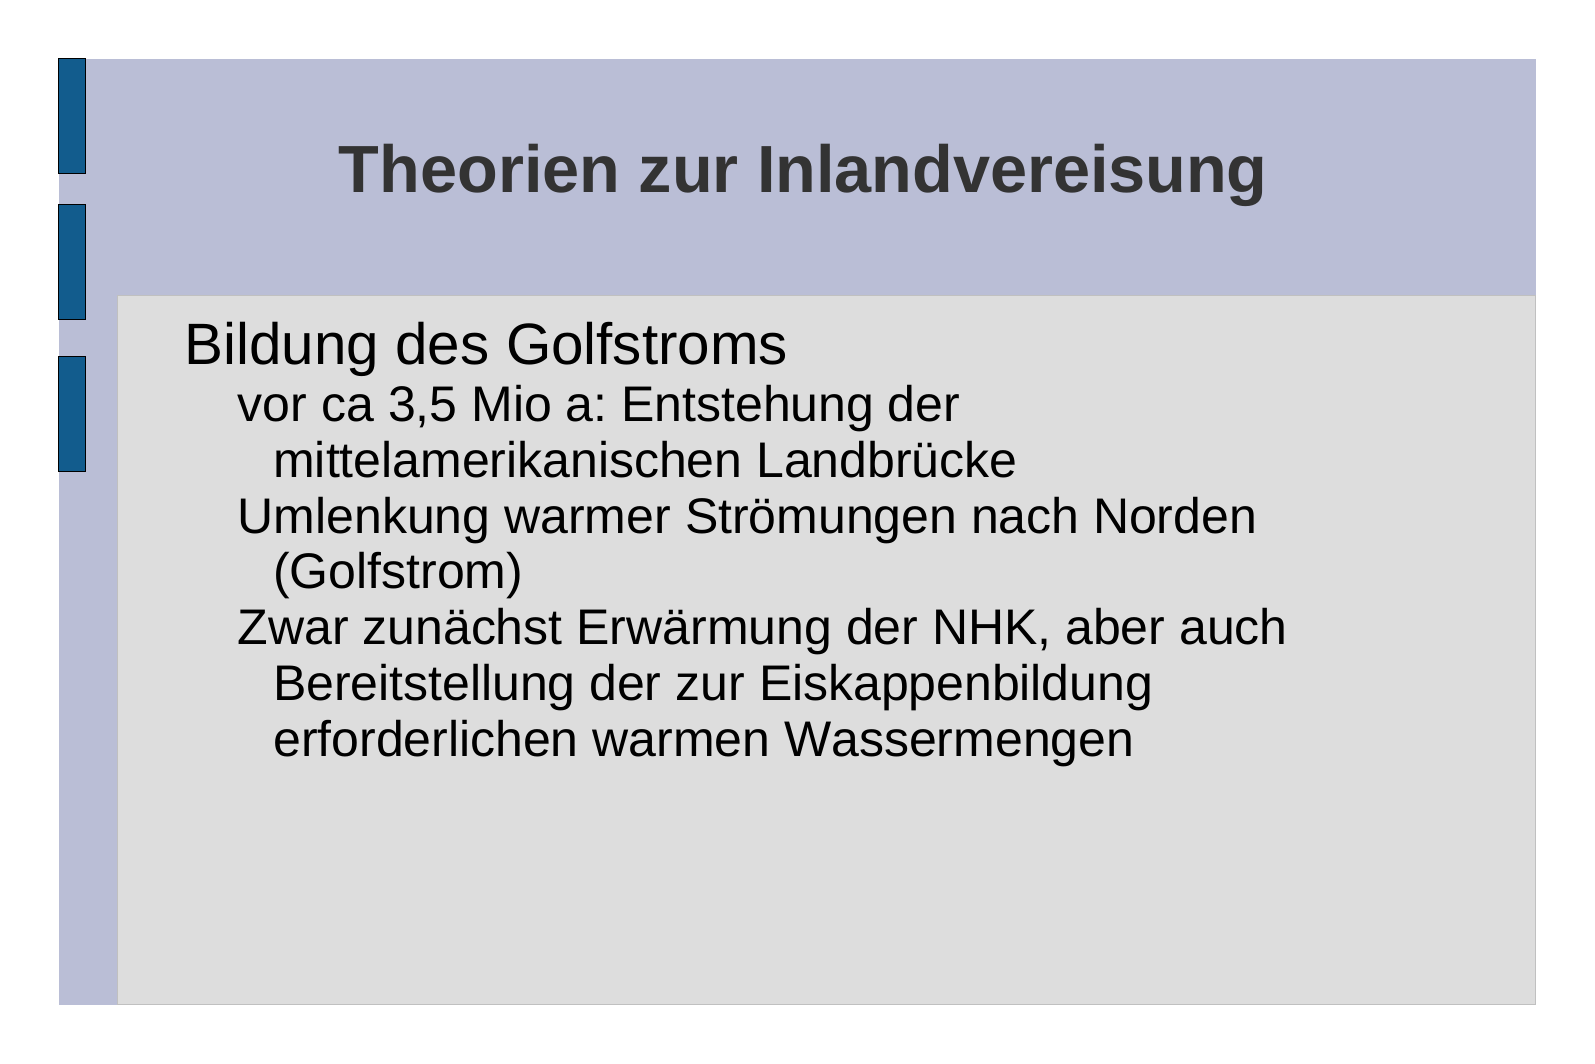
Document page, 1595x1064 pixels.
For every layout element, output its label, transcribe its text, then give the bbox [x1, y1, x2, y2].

list Bildung des Golfstroms vor ca 3,5 Mio a: Entstehung der mittelamerikanischen Landbrücke Umlenkung warmer Strömungen nach Norden (Golfstrom) Zwar zunächst Erwärmung der NHK, aber auch Bereitstellung der zur Eiskappenbildung erforderlichen warmen Wassermengen [167, 311, 1429, 918]
title Theorien zur Inlandvereisung [167, 106, 1429, 308]
